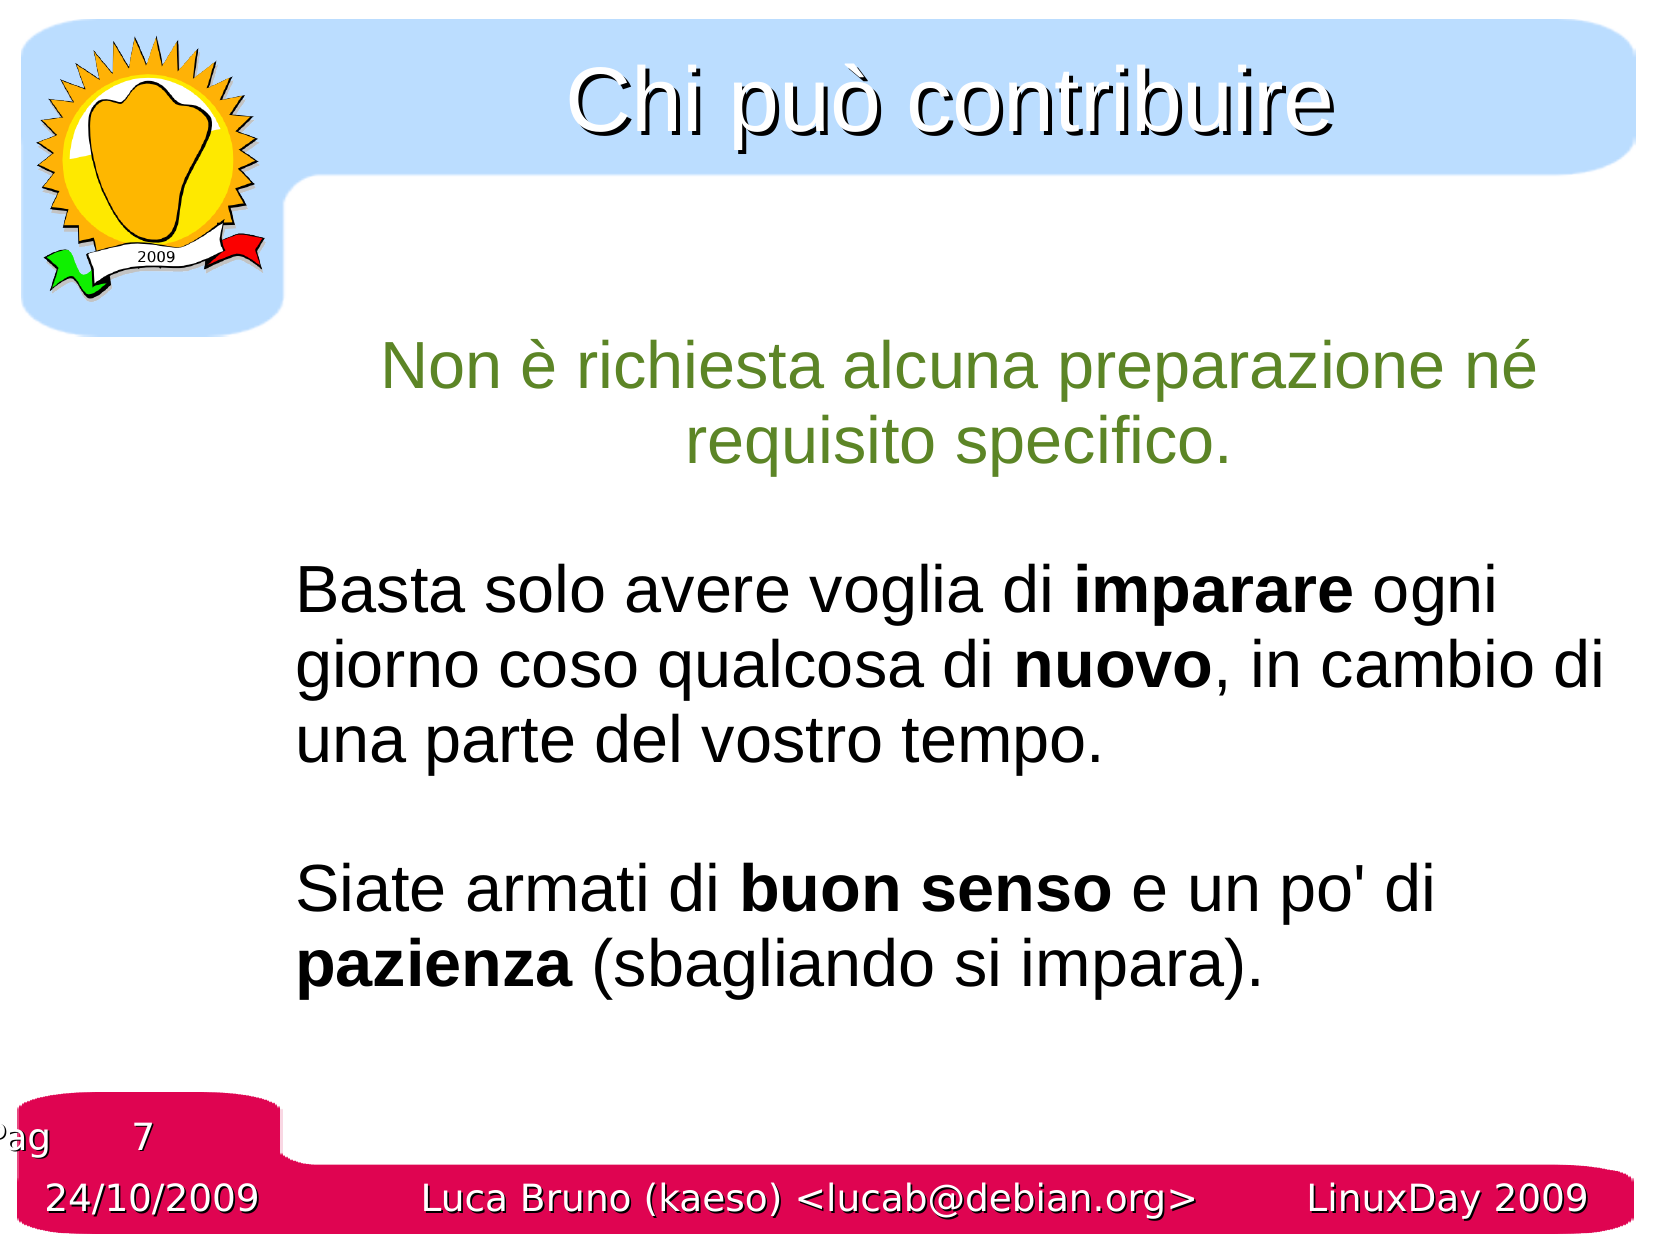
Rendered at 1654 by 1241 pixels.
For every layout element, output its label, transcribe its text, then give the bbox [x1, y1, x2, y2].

picture [21, 19, 1636, 337]
picture [35, 1133, 44, 1147]
picture [17, 1092, 1634, 1234]
title Chi può contribuire [265, 3, 1636, 196]
text_box 24/10/2009 [29, 1169, 284, 1241]
subtitle Non è richiesta alcuna preparazione né requisito specifico. Basta solo avere voglia di imparare ogni giorno coso qualcosa di nuovo, in cambio di una parte del vostro tempo. Siate armati di buon senso e un po' di pazienza (sbagliando si impara). [295, 206, 1625, 1123]
text_box Pag <number> [46, 1108, 278, 1182]
text_box Luca Bruno (kaeso) <lucab@debian.org> LinuxDay 2009 [405, 1169, 1604, 1241]
